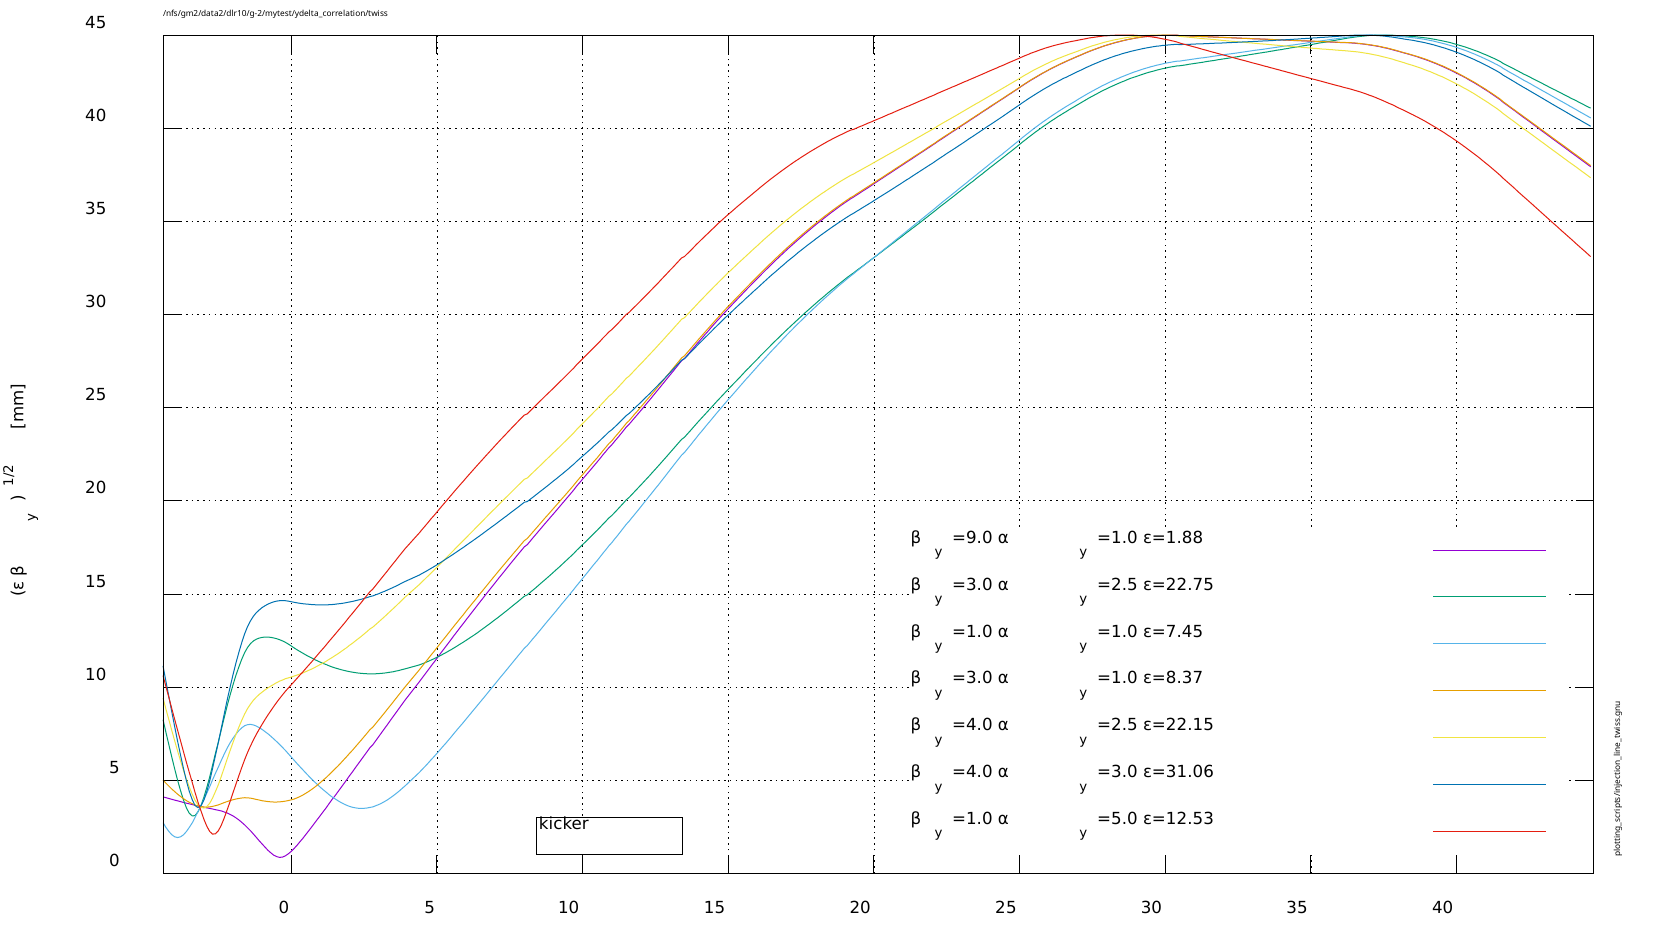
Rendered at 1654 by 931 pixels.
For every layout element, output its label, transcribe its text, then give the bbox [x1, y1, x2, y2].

text_box β [910, 574, 948, 621]
text_box =5.0 ε=12.53 [1097, 809, 1360, 857]
text_box [558, 560, 567, 568]
text_box 40 [1426, 897, 1488, 931]
text_box [711, 401, 717, 408]
text_box β [910, 762, 948, 809]
text_box 15 [698, 897, 759, 931]
text_box 10 [80, 664, 141, 713]
text_box =1.0 α [952, 621, 1081, 668]
text_box 15 [80, 571, 141, 619]
text_box [1548, 85, 1563, 95]
text_box =2.5 ε=22.15 [1097, 715, 1360, 762]
text_box 30 [80, 292, 141, 340]
text_box =1.0 ε=1.88 [1097, 527, 1336, 574]
text_box [744, 356, 760, 373]
text_box 25 [990, 897, 1051, 931]
text_box 10 [552, 897, 614, 931]
text_box y [934, 591, 952, 629]
text_box =1.0 ε=7.45 [1097, 621, 1336, 668]
text_box =4.0 α [952, 762, 1081, 809]
text_box y [934, 638, 952, 676]
text_box y [1079, 638, 1097, 676]
text_box y [934, 684, 952, 722]
text_box =3.0 α [952, 574, 1081, 621]
text_box y [1079, 778, 1097, 816]
text_box =1.0 α [952, 809, 1081, 857]
text_box kicker [539, 813, 653, 862]
text_box y [1079, 684, 1097, 722]
text_box 5 [103, 758, 141, 806]
text_box 40 [80, 105, 141, 154]
text_box (ε β [7, 520, 52, 597]
text_box β [910, 527, 948, 574]
text_box β [910, 621, 948, 668]
text_box [700, 412, 707, 420]
text_box y [934, 825, 965, 863]
text_box 20 [80, 478, 141, 526]
text_box [724, 380, 737, 394]
text_box y [23, 488, 58, 521]
text_box 35 [1281, 897, 1342, 931]
text_box β [910, 715, 948, 762]
text_box β [910, 668, 948, 715]
text_box /nfs/gm2/data2/dlr10/g-2/mytest/ydelta_correlation/twiss [163, 7, 692, 31]
text_box 1/2 [0, 433, 36, 487]
text_box [682, 432, 689, 439]
text_box 25 [80, 385, 141, 433]
text_box 45 [80, 12, 141, 61]
text_box =3.0 α [952, 668, 1081, 715]
text_box ) [7, 461, 52, 502]
text_box y [1079, 825, 1110, 863]
text_box y [1079, 544, 1097, 582]
text_box [796, 314, 804, 321]
text_box [620, 500, 626, 507]
text_box =4.0 α [952, 715, 1081, 762]
text_box 5 [419, 897, 457, 931]
text_box [653, 818, 682, 854]
text_box y [934, 544, 952, 582]
text_box [775, 327, 790, 341]
text_box 30 [1135, 897, 1196, 931]
text_box =1.0 ε=8.37 [1097, 668, 1336, 715]
text_box y [934, 778, 952, 816]
text_box β [910, 809, 948, 857]
text_box [761, 346, 770, 355]
text_box =3.0 ε=31.06 [1097, 762, 1360, 809]
text_box plotting_scripts/injection_line_twiss.gnu [1611, 462, 1634, 857]
text_box 20 [844, 897, 905, 931]
text_box [mm] [7, 311, 52, 435]
text_box 35 [80, 199, 141, 247]
text_box y [1079, 731, 1097, 769]
text_box y [934, 731, 952, 769]
text_box [627, 492, 634, 500]
text_box y [1079, 591, 1097, 629]
text_box 0 [273, 897, 311, 931]
text_box [583, 525, 602, 544]
text_box =9.0 α [952, 527, 1081, 574]
text_box 0 [103, 851, 141, 899]
text_box =2.5 ε=22.75 [1097, 574, 1360, 622]
text_box [642, 475, 650, 484]
